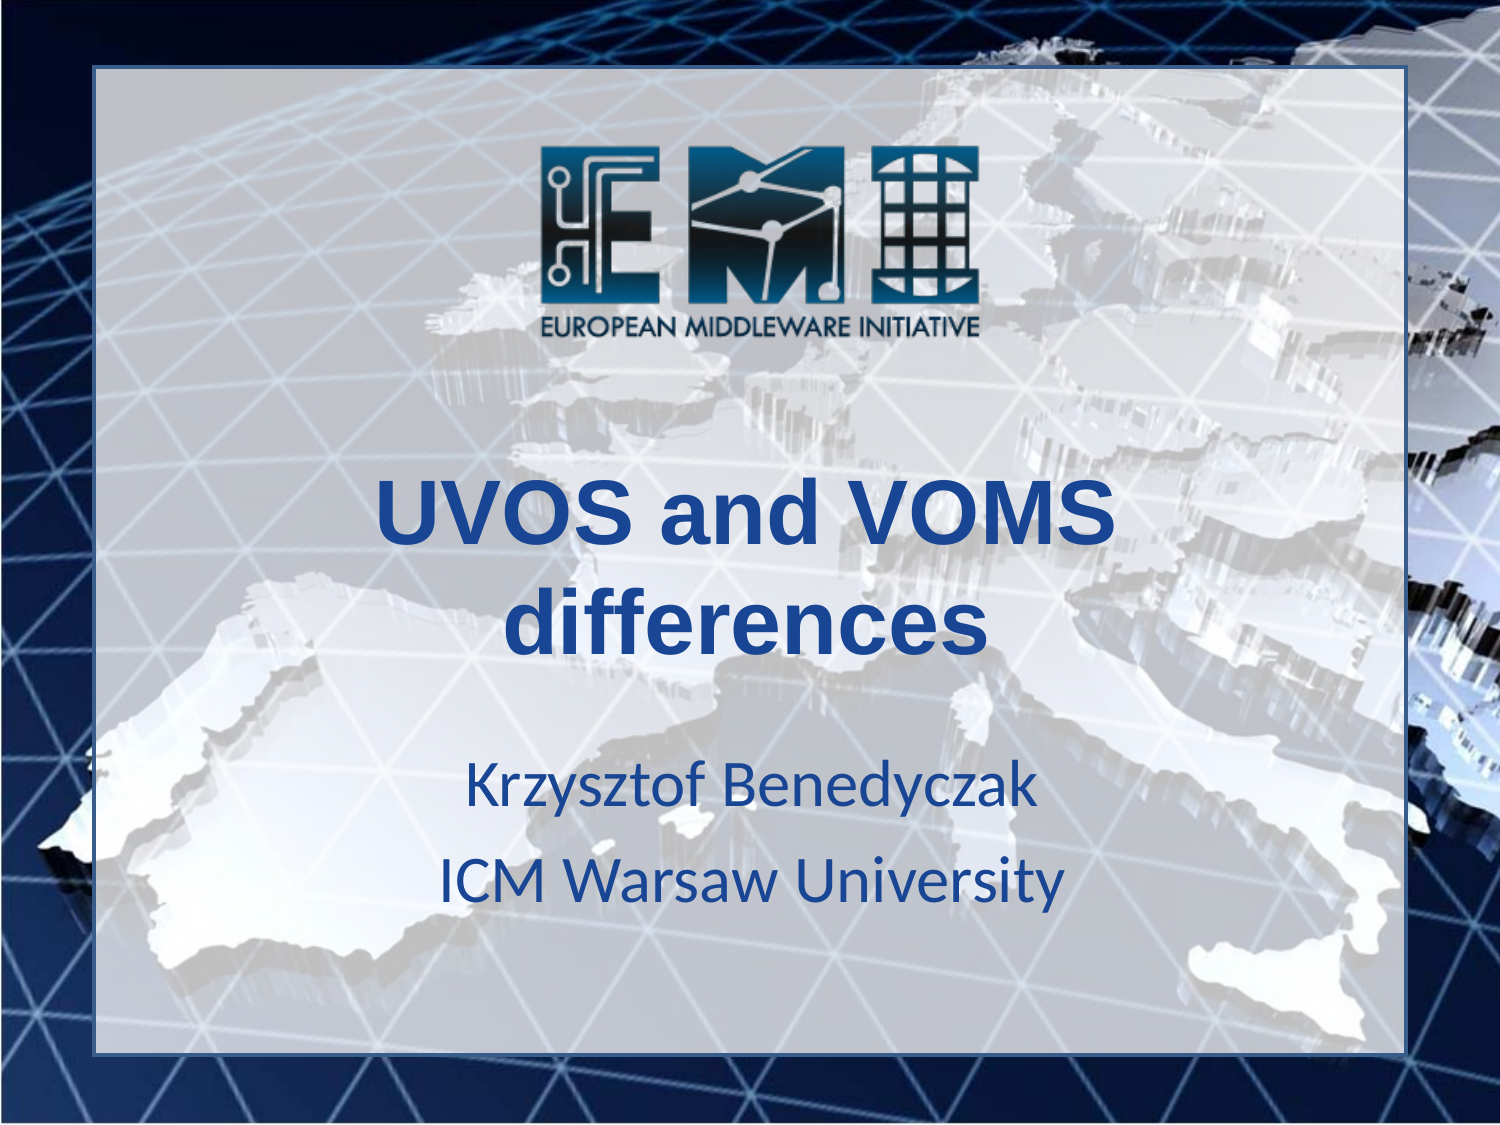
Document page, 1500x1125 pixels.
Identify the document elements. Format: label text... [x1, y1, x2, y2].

picture [0, 0, 1500, 1125]
title UVOS and VOMS differences [109, 445, 1385, 687]
text_box Krzysztof Benedyczak ICM Warsaw University [224, 732, 1280, 1021]
